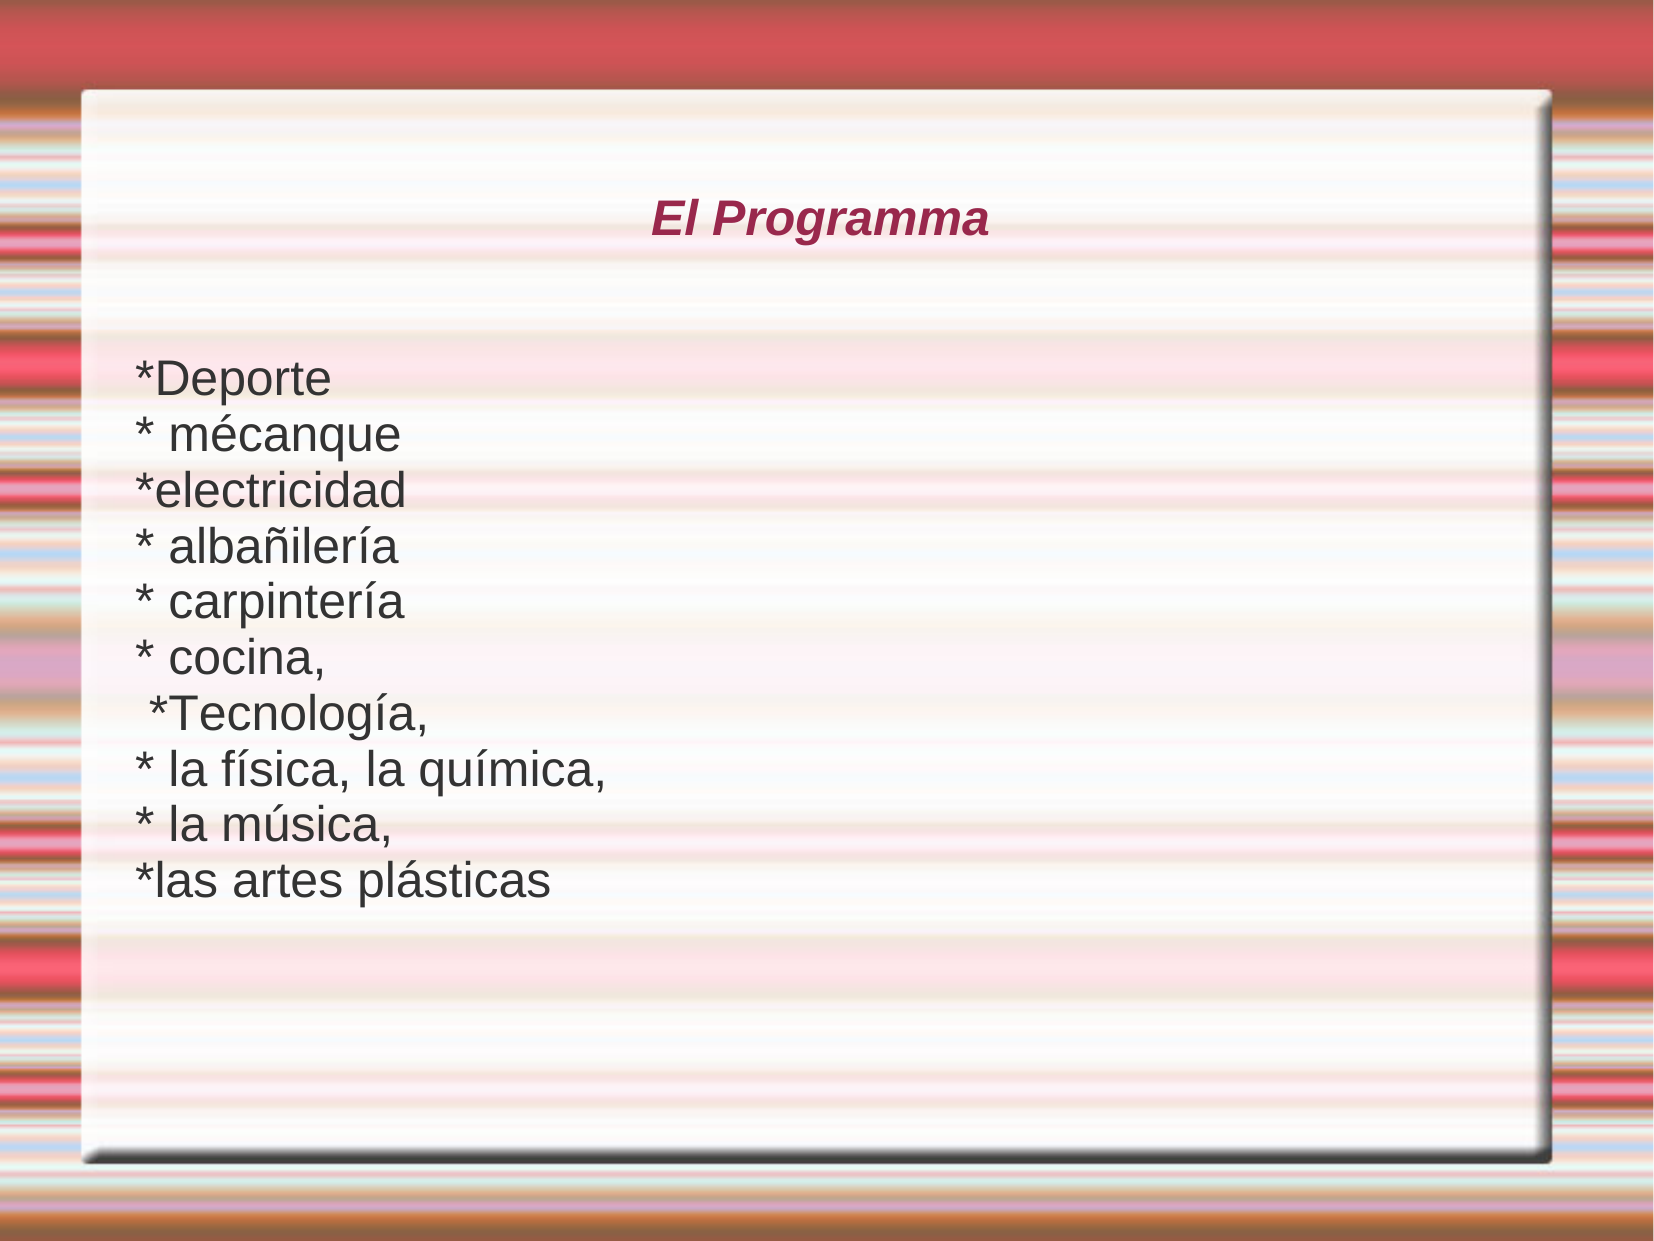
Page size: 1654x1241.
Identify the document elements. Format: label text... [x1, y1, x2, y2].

title El Programma [121, 114, 1534, 322]
list *Deporte * mécanque *electricidad * albañilería * carpintería * cocina, *Tecnología, * la física, la química, * la música, *las artes plásticas [134, 350, 1516, 1132]
picture [0, 0, 1654, 1241]
